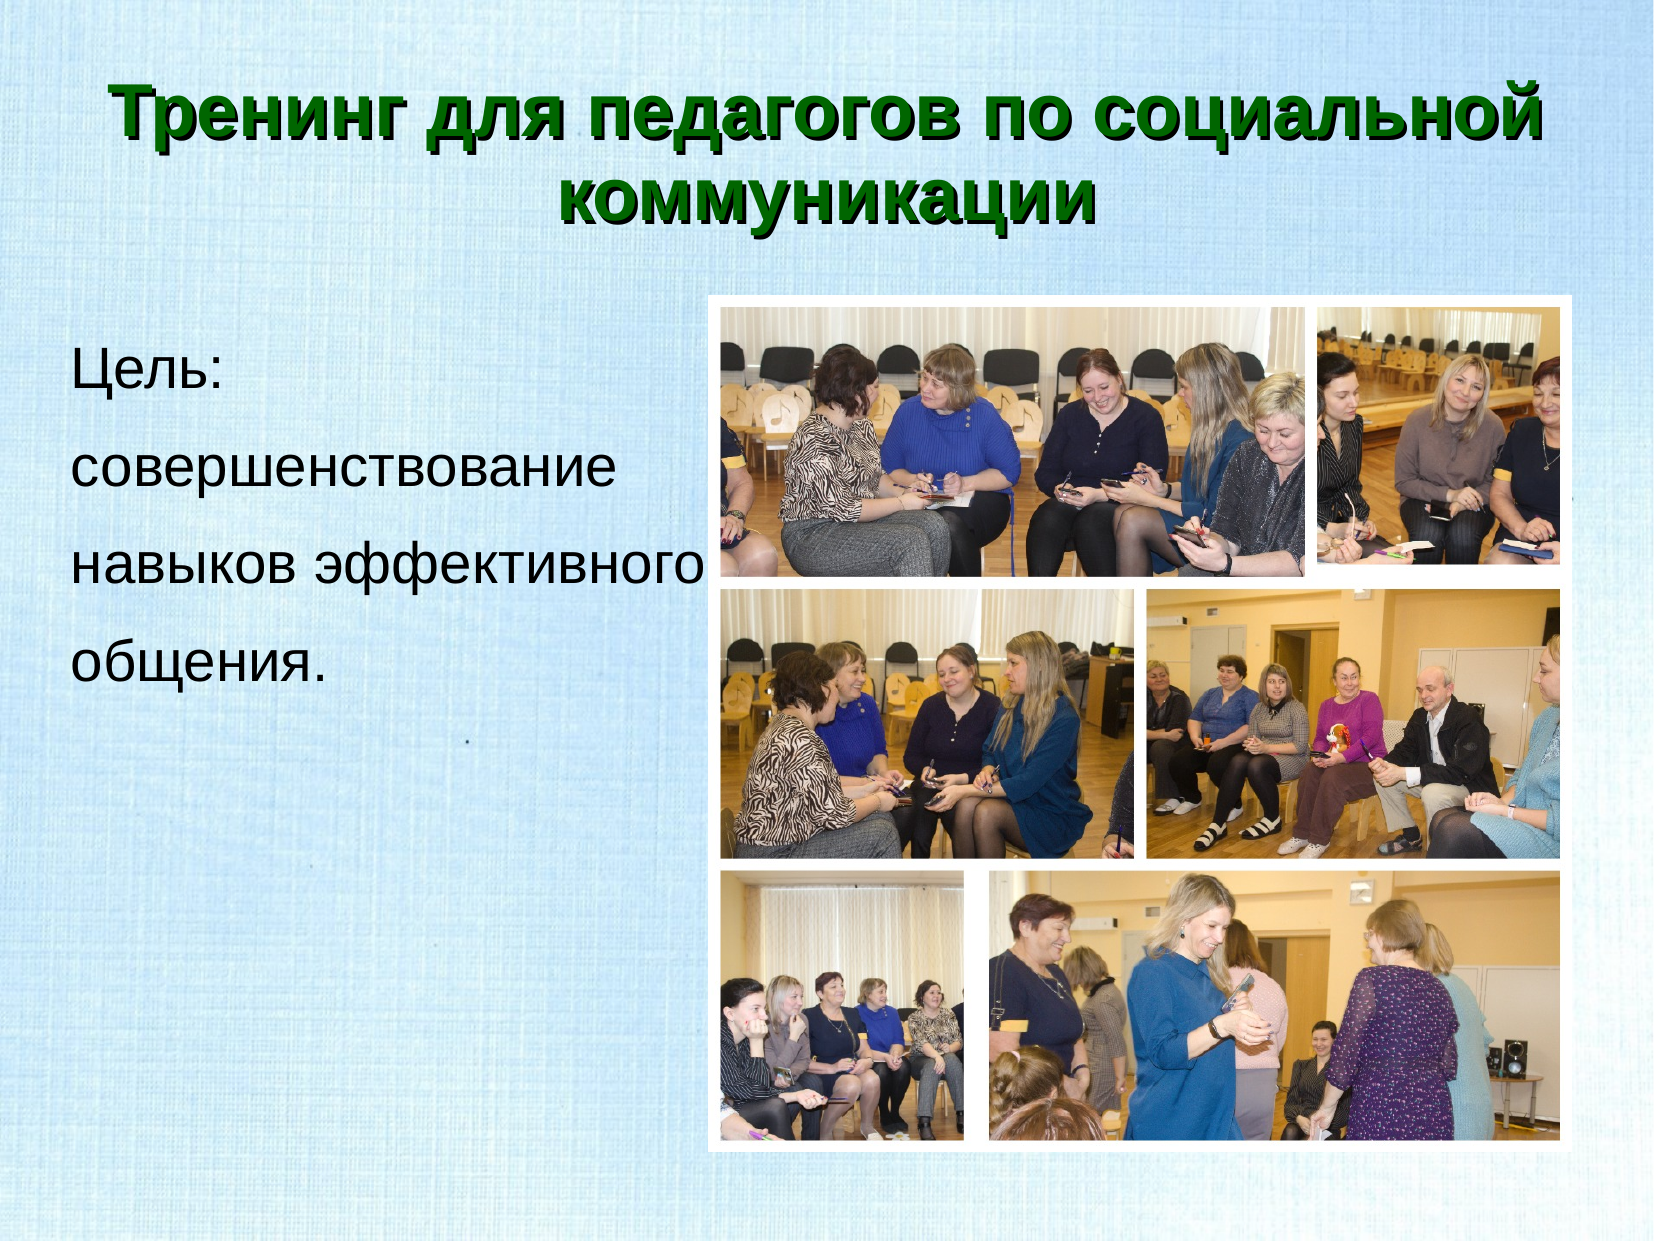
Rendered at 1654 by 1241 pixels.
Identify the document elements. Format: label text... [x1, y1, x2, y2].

list Цель: совершенствование навыков эффективного общения. [0, 303, 708, 1152]
title Тренинг для педагогов по социальной коммуникации [82, 49, 1571, 257]
picture [0, 0, 1654, 1241]
